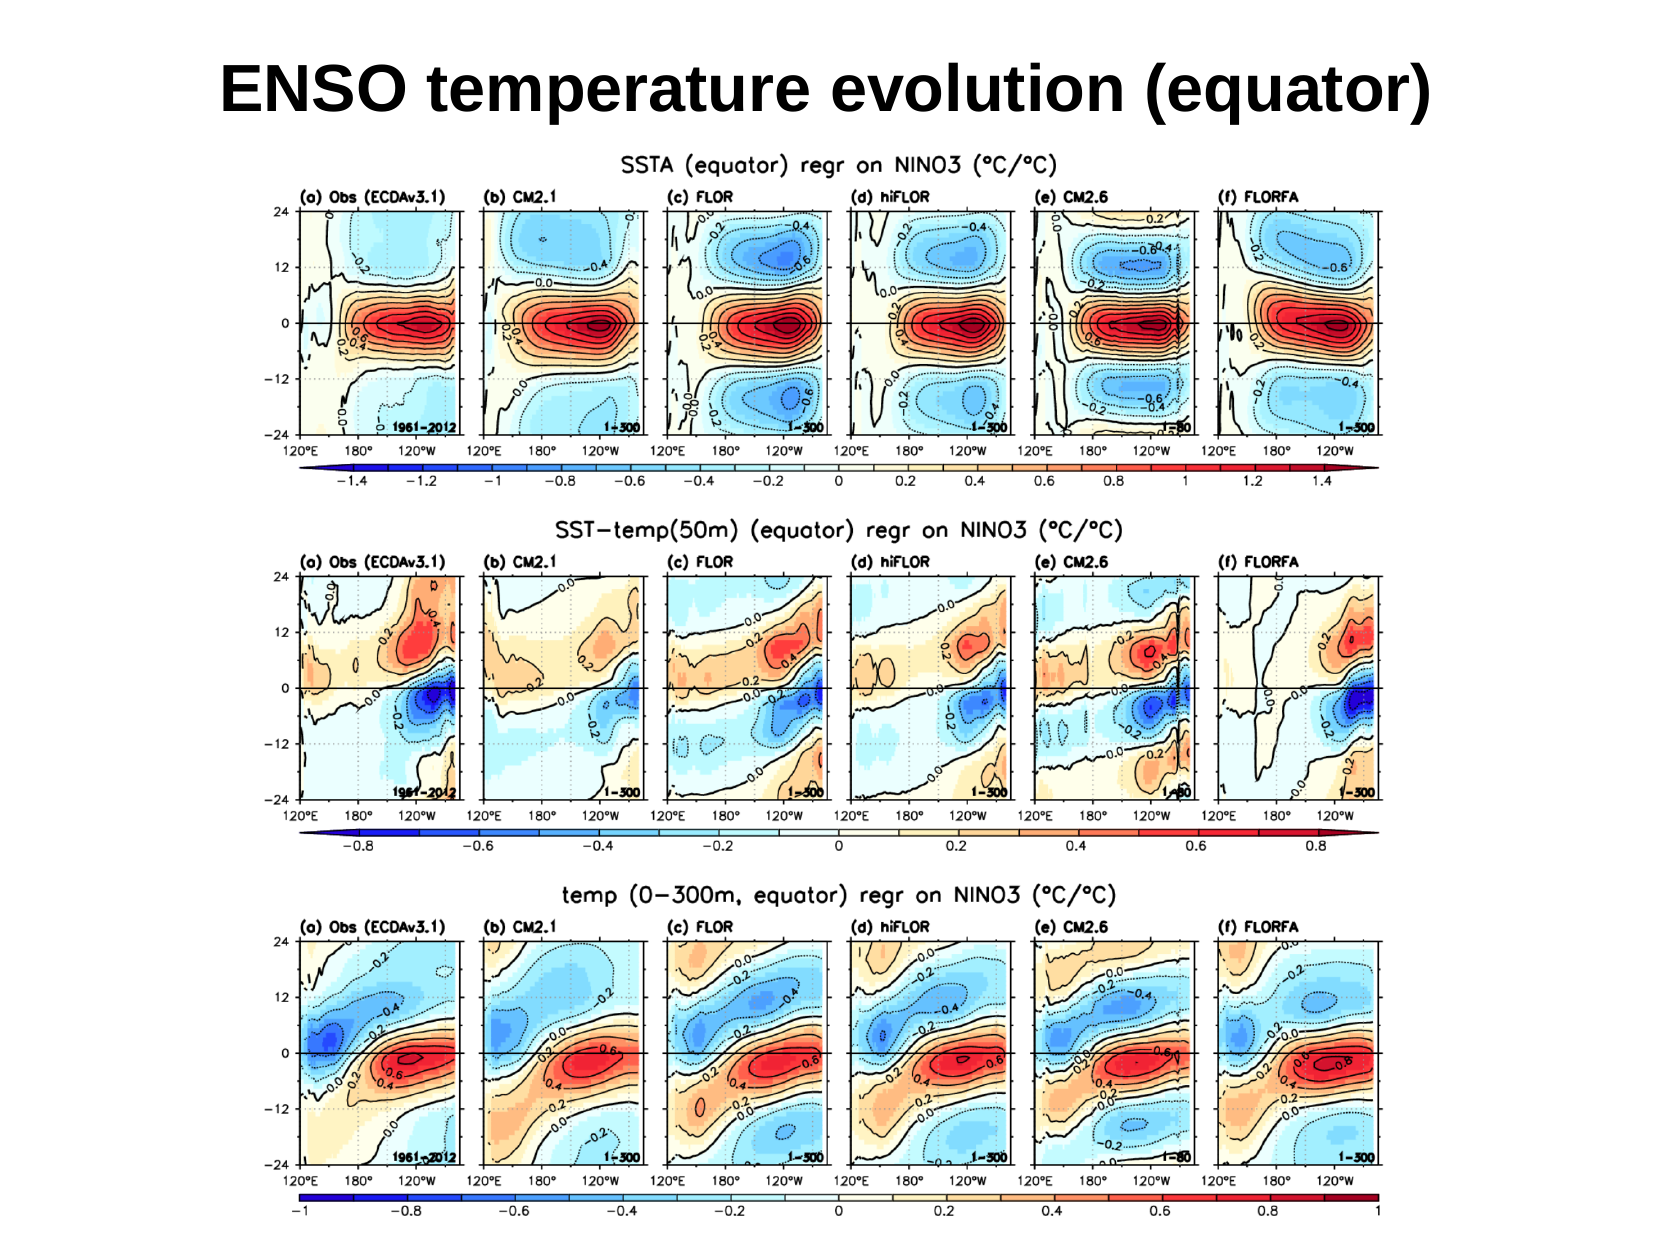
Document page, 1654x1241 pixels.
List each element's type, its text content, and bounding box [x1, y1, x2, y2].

picture [253, 148, 1401, 492]
picture [253, 513, 1401, 857]
picture [253, 878, 1401, 1222]
text_box ENSO temperature evolution (equator) [39, 32, 1615, 125]
